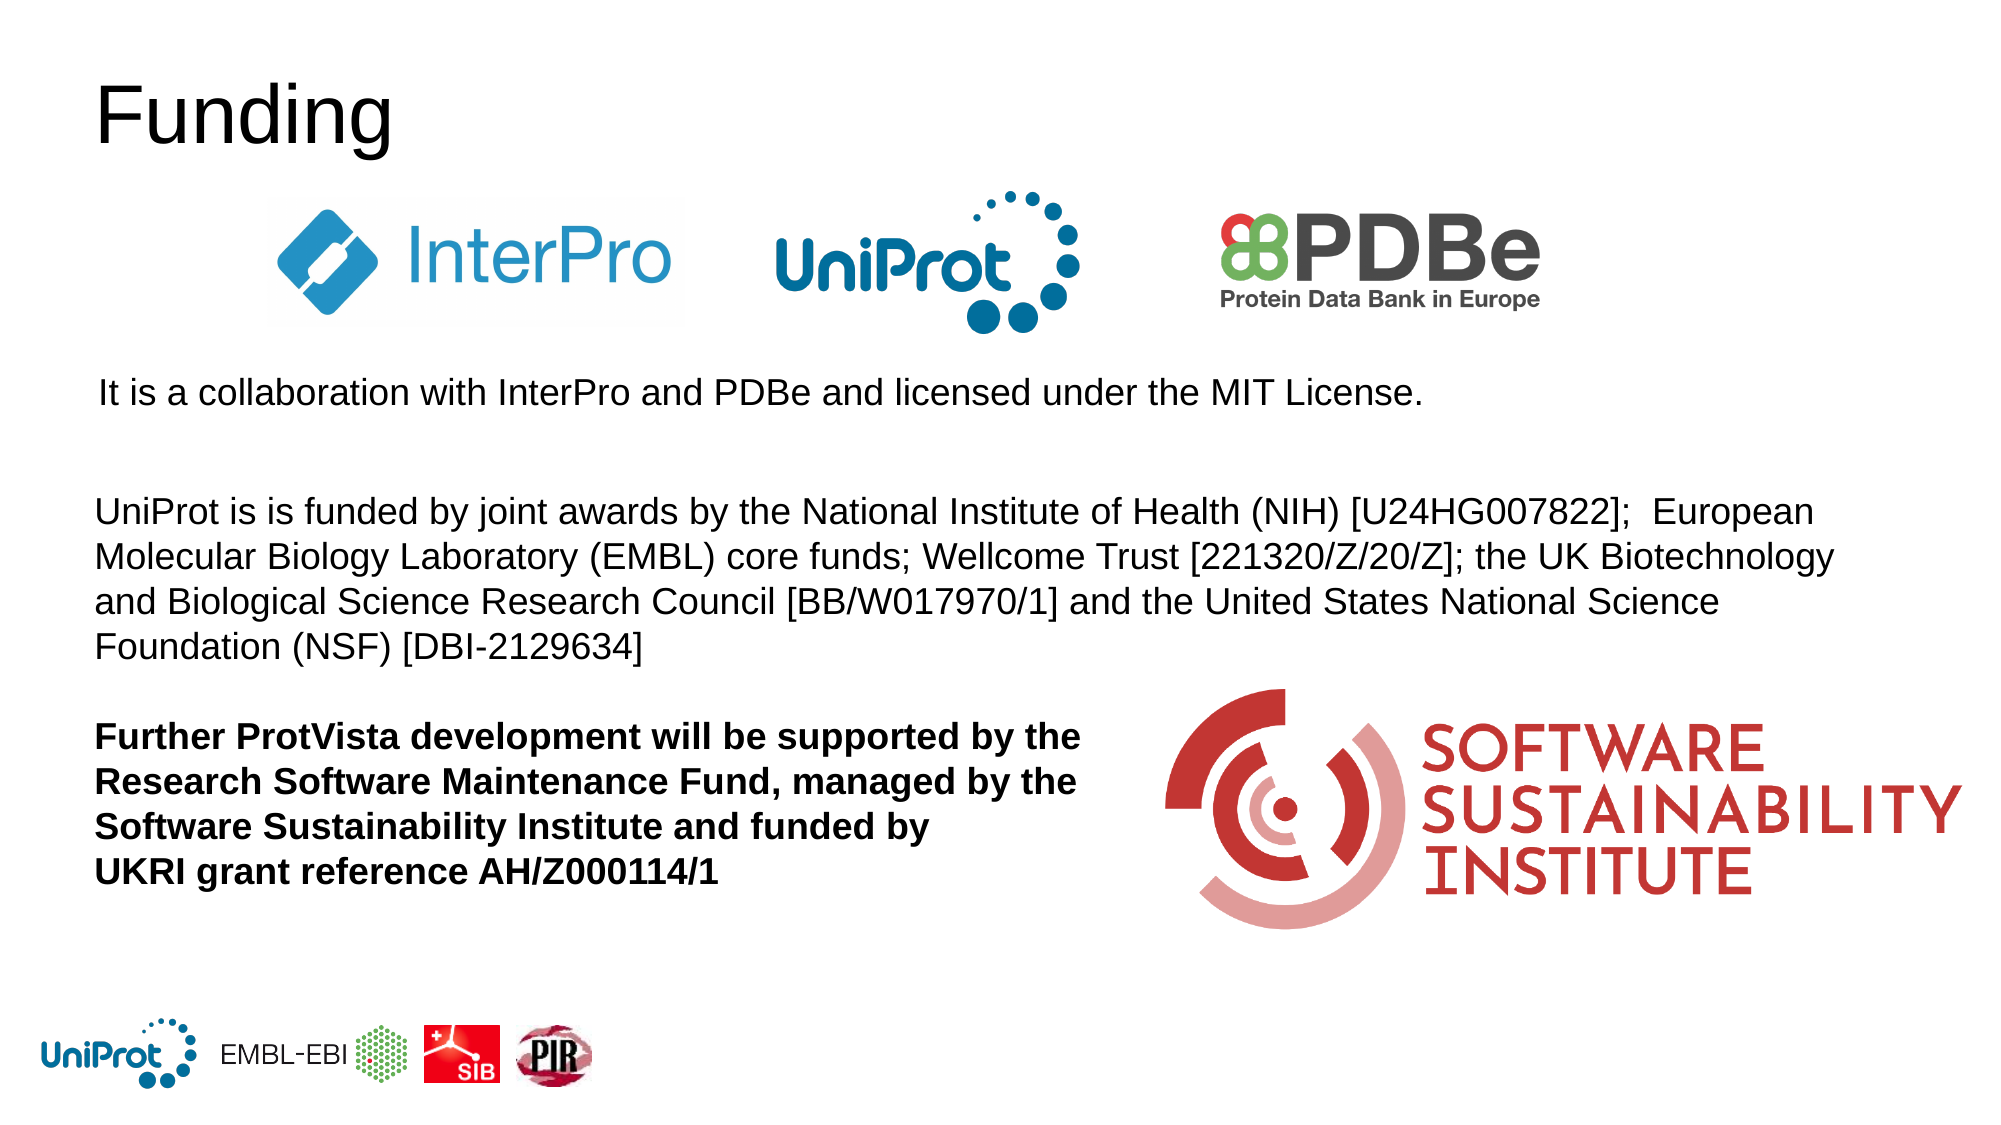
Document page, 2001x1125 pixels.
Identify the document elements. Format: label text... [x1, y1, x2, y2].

picture [1160, 684, 1968, 940]
picture [26, 1005, 212, 1103]
text_box It is a collaboration with InterPro and PDBe and licensed under the MIT License. [83, 360, 1877, 421]
text_box Funding [79, 64, 1898, 194]
picture [222, 1025, 407, 1083]
picture [516, 1025, 592, 1087]
text_box UniProt is is funded by joint awards by the National Institute of Health (NIH) [U24HG007822]; European Molecular Biology Laboratory (EMBL) core funds; Wellcome Trust [221320/Z/20/Z]; the UK Biotechnology and Biological Science Research Council [BB/W017970/1] and the United States National Science Foundation (NSF) [DBI-2129634] Further ProtVista development will be supported by the Research Software Maintenance Fund, managed by the Software Sustainability Institute and funded by UKRI grant reference AH/Z000114/1 [79, 434, 1873, 900]
picture [1220, 212, 1540, 312]
picture [424, 1025, 500, 1083]
picture [746, 164, 1110, 361]
picture [267, 197, 685, 327]
